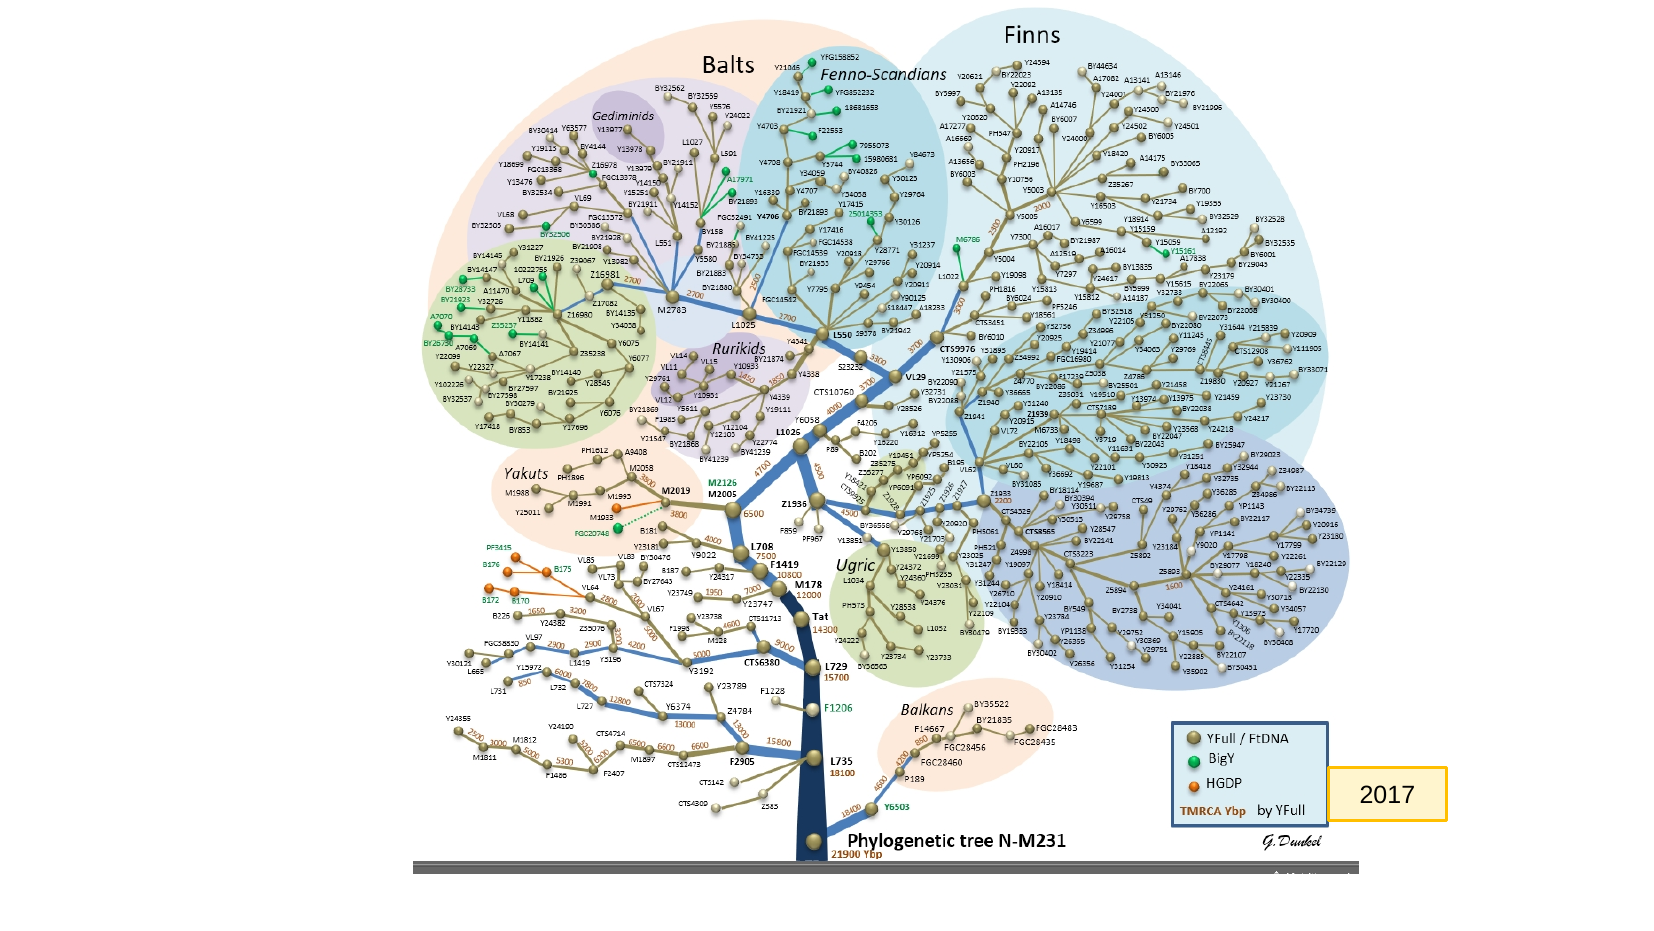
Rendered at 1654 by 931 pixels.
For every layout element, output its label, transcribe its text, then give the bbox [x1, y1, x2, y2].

picture [413, 0, 1359, 874]
text_box 2017 [1328, 767, 1447, 821]
